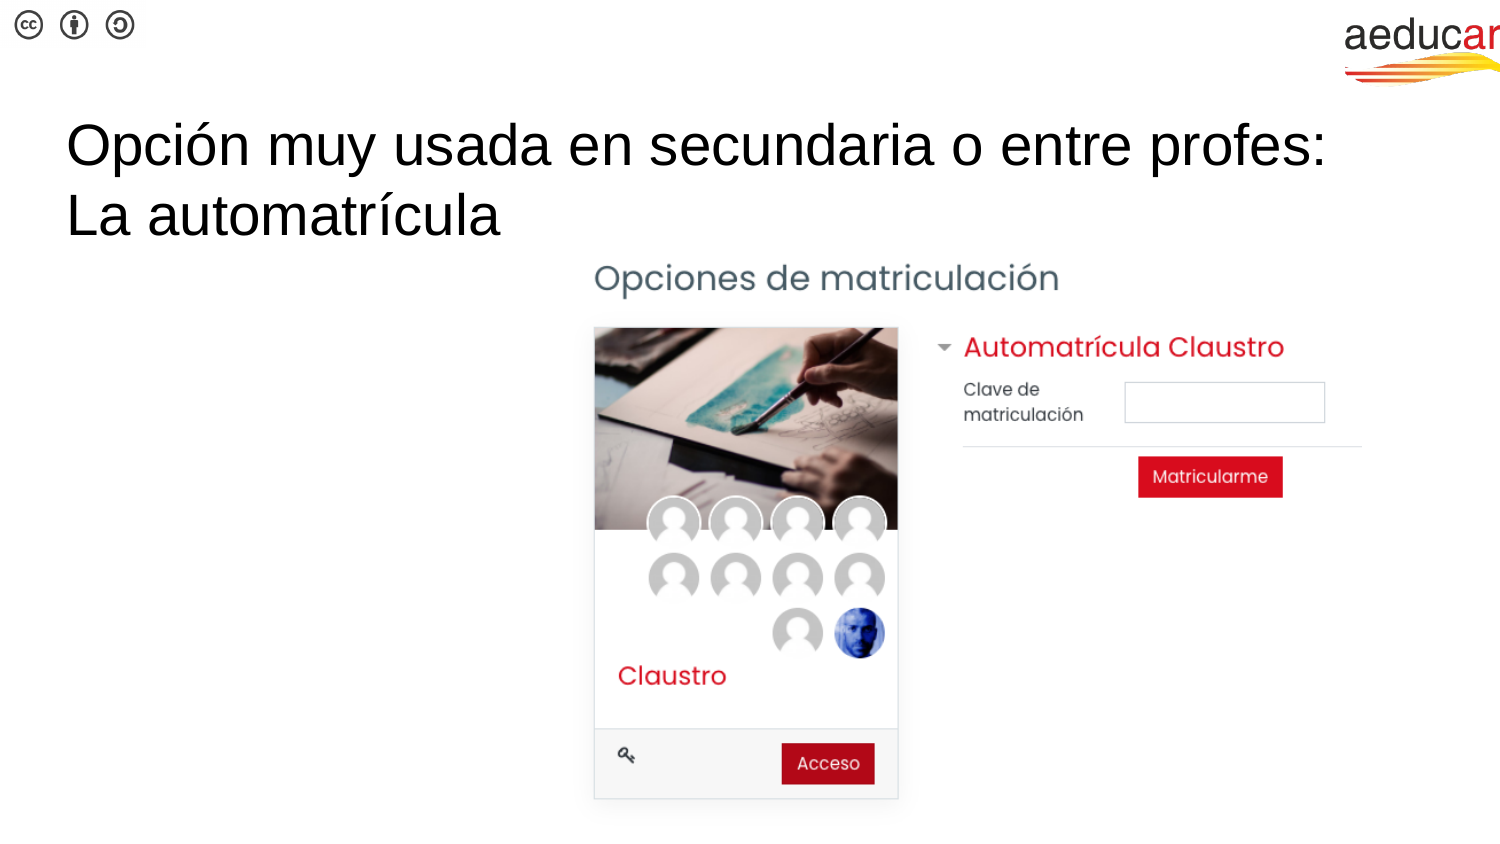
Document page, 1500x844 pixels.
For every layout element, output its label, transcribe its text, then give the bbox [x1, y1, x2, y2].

picture [1344, 0, 1500, 104]
picture [0, 0, 146, 48]
title Opción muy usada en secundaria o entre profes: La automatrícula [51, 92, 1428, 218]
picture [572, 250, 1362, 827]
